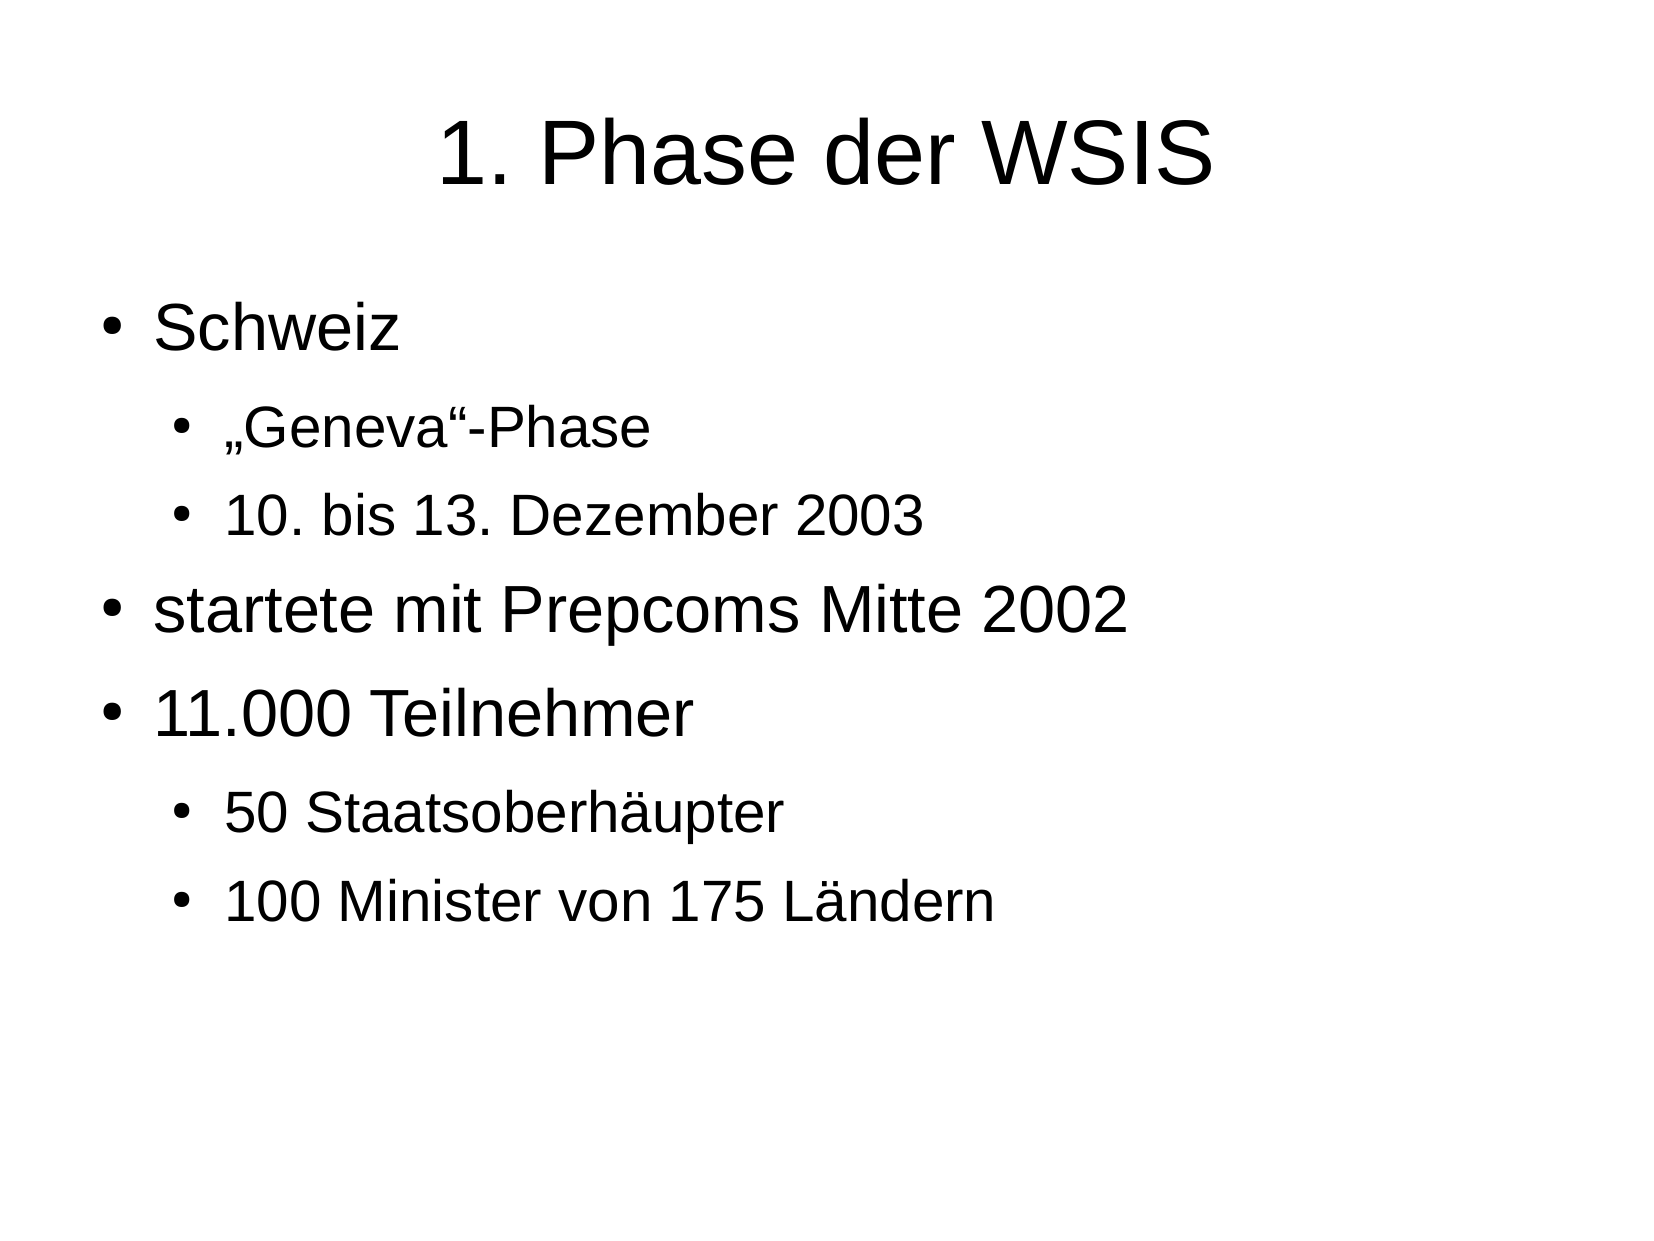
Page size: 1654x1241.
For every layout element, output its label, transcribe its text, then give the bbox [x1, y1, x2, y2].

list Schweiz „Geneva“-Phase 10. bis 13. Dezember 2003 startete mit Prepcoms Mitte 2002 11.000 Teilnehmer 50 Staatsoberhäupter 100 Minister von 175 Ländern [82, 290, 1571, 1109]
title 1. Phase der WSIS [82, 49, 1571, 257]
